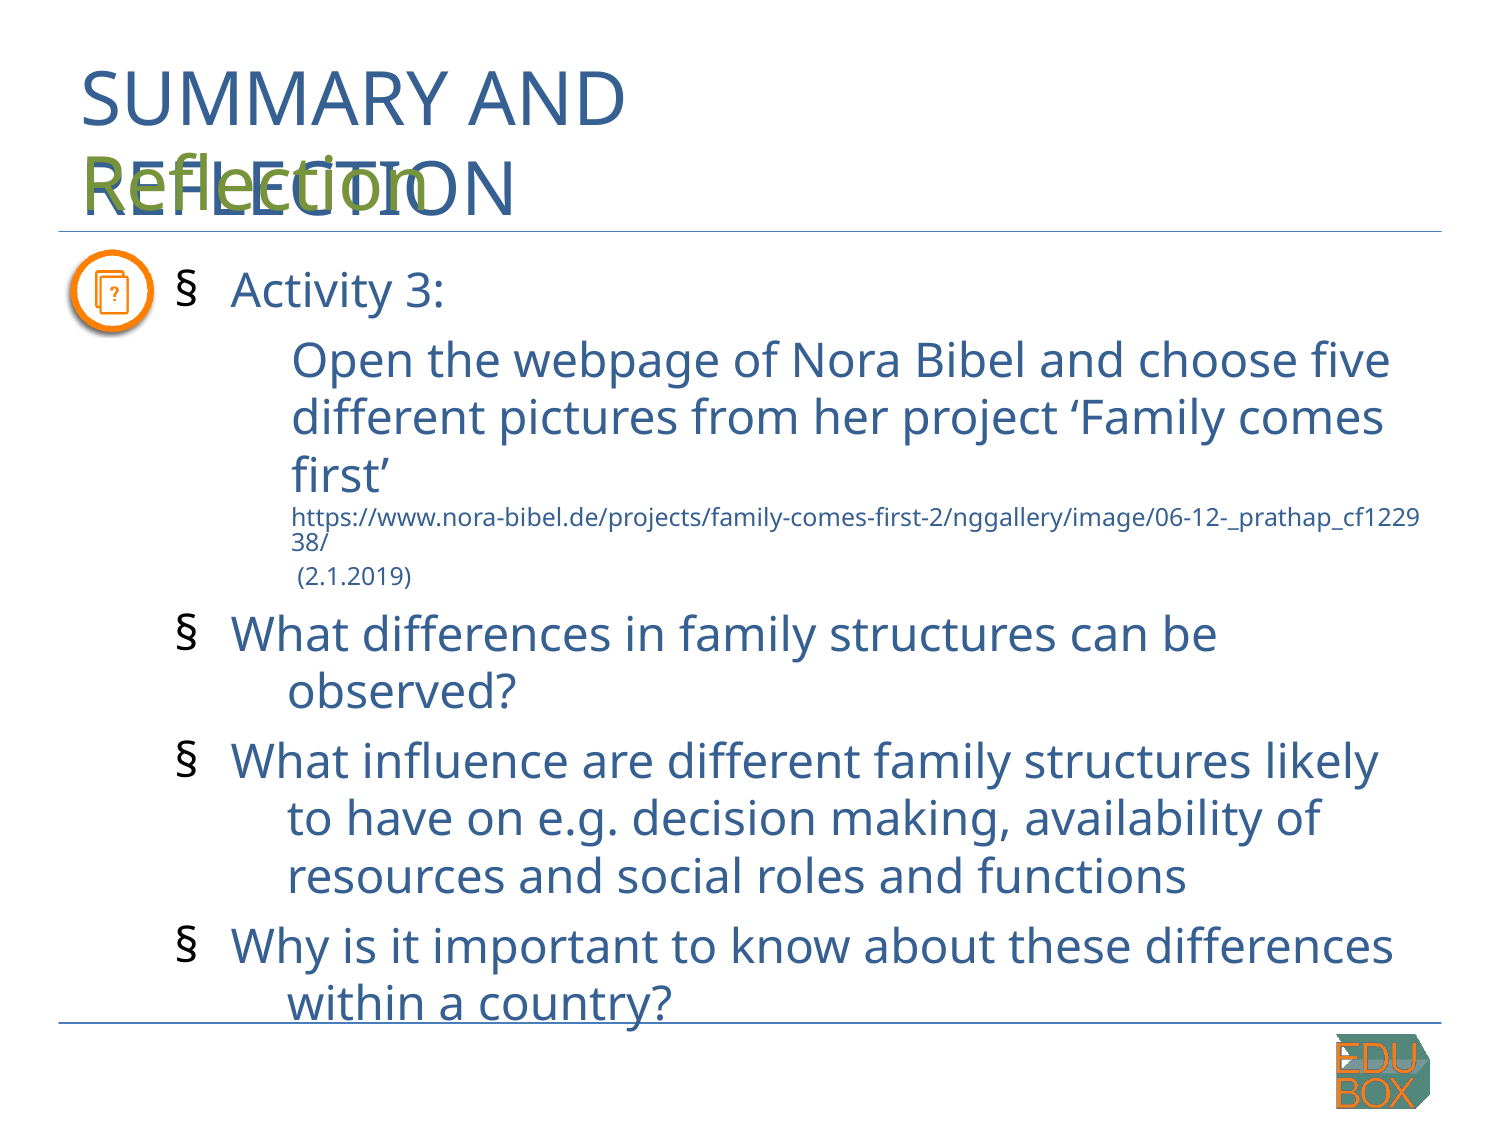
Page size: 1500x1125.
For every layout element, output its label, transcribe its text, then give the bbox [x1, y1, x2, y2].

list Reflection [64, 127, 1040, 247]
picture [1328, 1028, 1437, 1114]
picture [64, 243, 160, 339]
title SUMMARY AND REFLECTION [64, 42, 1500, 153]
list Activity 3: Open the webpage of Nora Bibel and choose five different pictures from her project ‘Family comes first’ https://www.nora-bibel.de/projects/family-comes-first-2/nggallery/image/06-12-_prathap_cf122938/ (2.1.2019) What differences in family structures can be observed? What influence are different family structures likely to have on e.g. decision making, availability of resources and social roles and functions Why is it important to know about these differences within a country? [159, 251, 1447, 1024]
